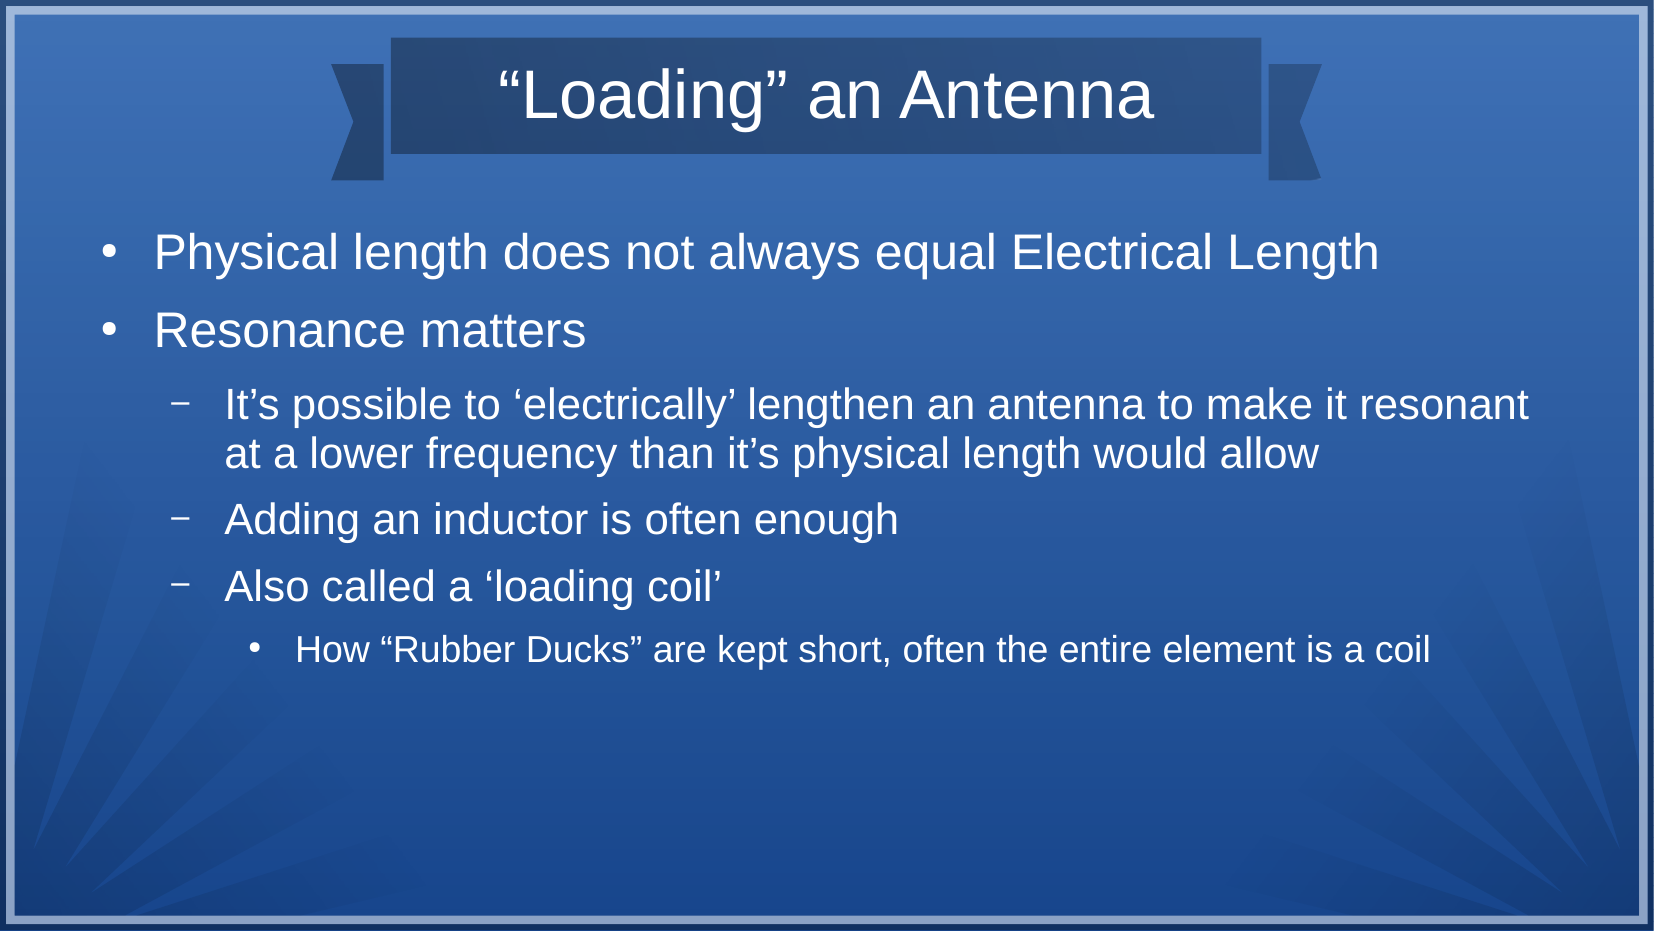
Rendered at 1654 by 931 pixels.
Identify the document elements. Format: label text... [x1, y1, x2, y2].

title “Loading” an Antenna [389, 35, 1264, 154]
list Physical length does not always equal Electrical Length Resonance matters It’s possible to ‘electrically’ lengthen an antenna to make it resonant at a lower frequency than it’s physical length would allow Adding an inductor is often enough Also called a ‘loading coil’ How “Rubber Ducks” are kept short, often the entire element is a coil [82, 224, 1571, 848]
